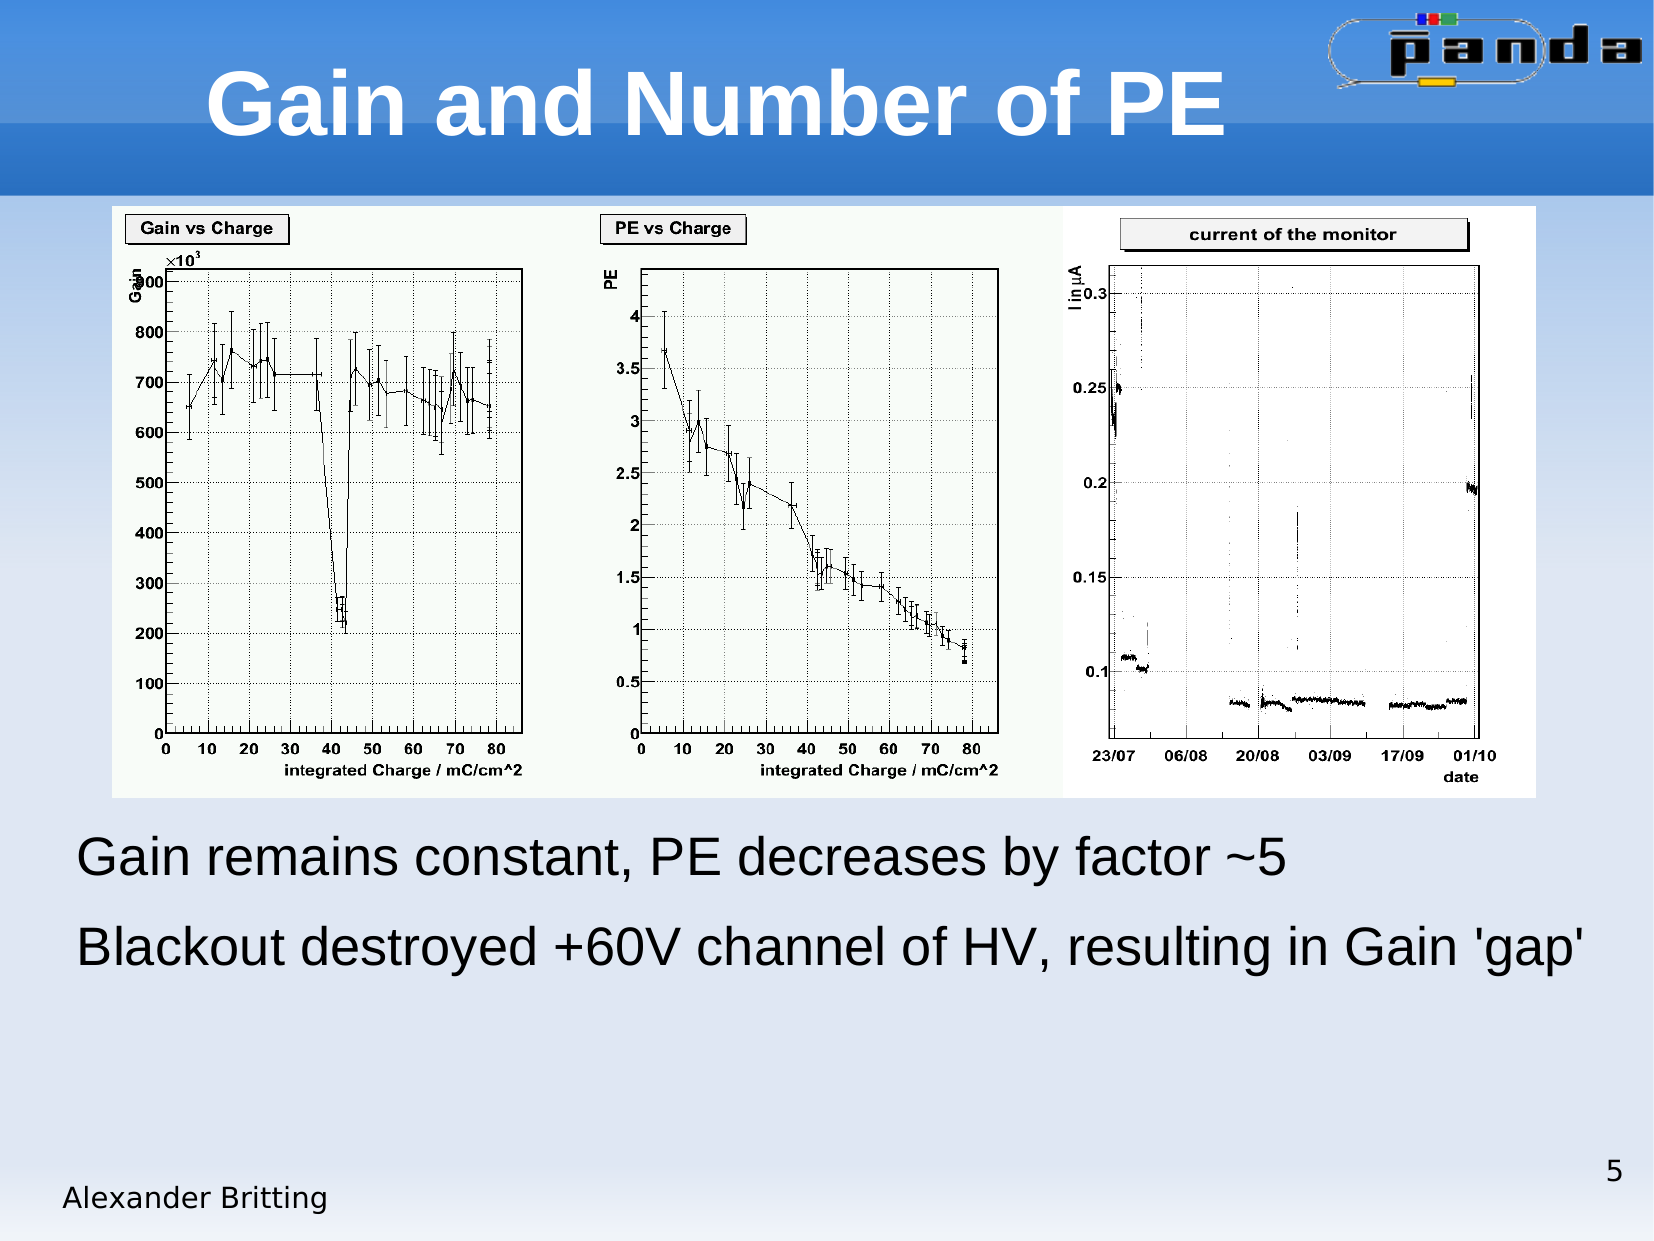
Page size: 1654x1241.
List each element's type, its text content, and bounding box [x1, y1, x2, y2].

picture [0, 0, 1654, 1241]
list Gain remains constant, PE decreases by factor ~5 Blackout destroyed +60V channel of HV, resulting in Gain 'gap' [59, 826, 1625, 1152]
title Gain and Number of PE [76, 7, 1359, 200]
